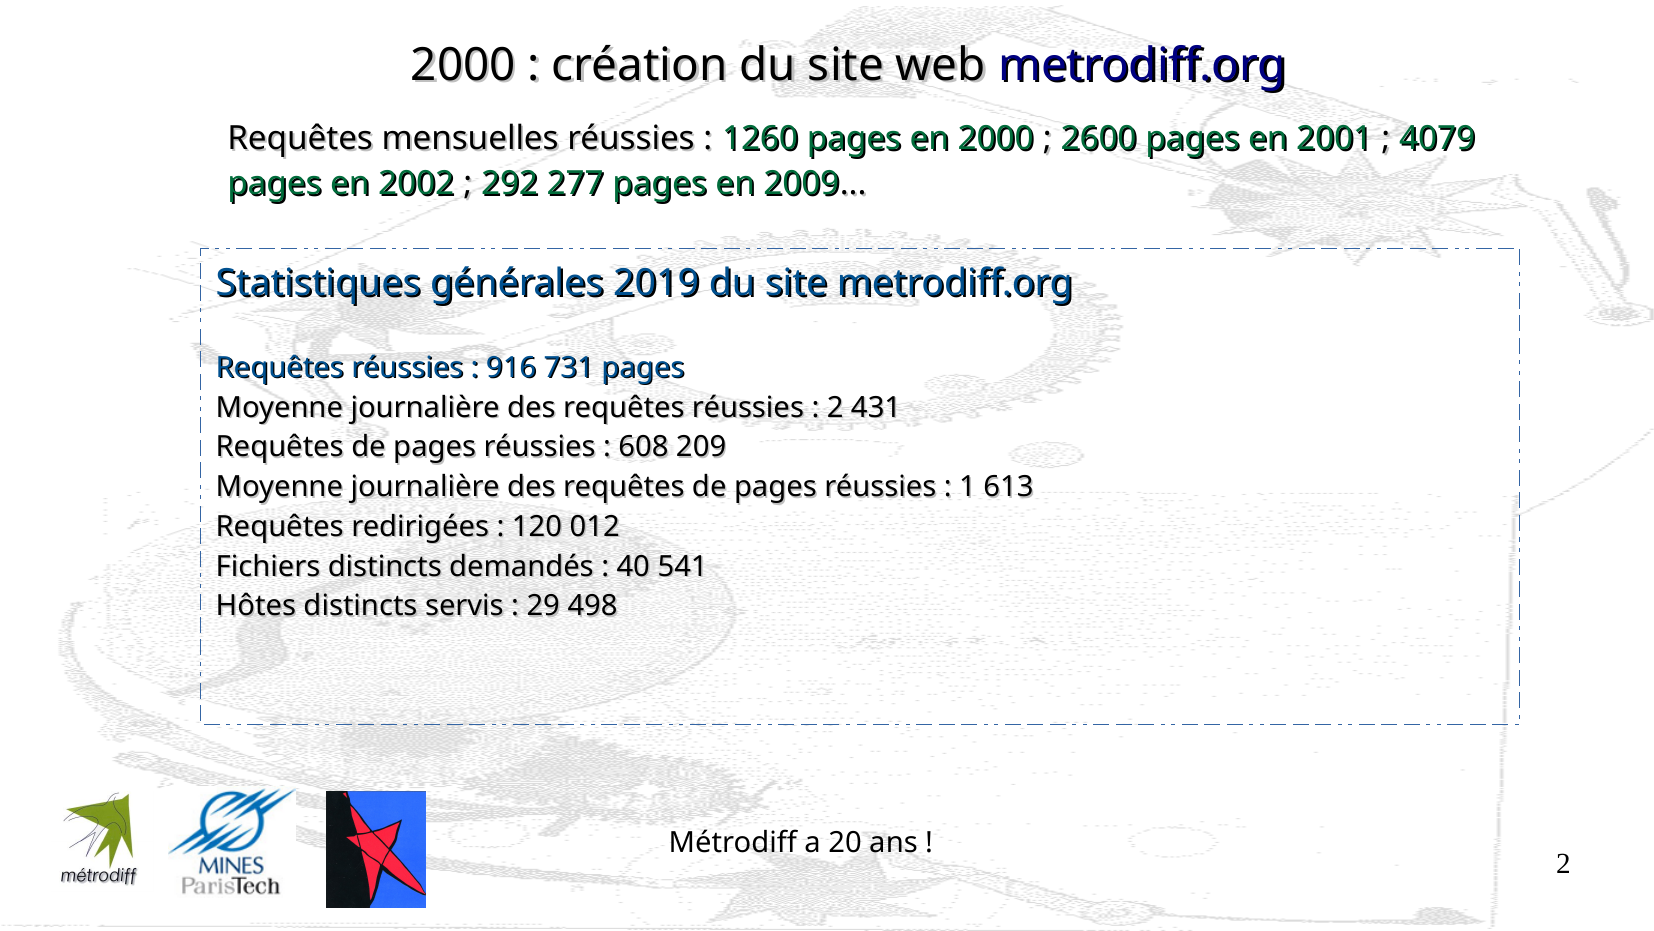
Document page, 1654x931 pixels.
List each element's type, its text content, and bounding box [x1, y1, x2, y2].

text_box Statistiques générales 2019 du site metrodiff.org Requêtes réussies : 916 731 pages Moyenne journalière des requêtes réussies : 2 431 Requêtes de pages réussies : 608 209 Moyenne journalière des requêtes de pages réussies : 1 613 Requêtes redirigées : 120 012 Fichiers distincts demandés : 40 541 Hôtes distincts servis : 29 498 [200, 248, 1520, 725]
text_box 2000 : création du site web metrodiff.org [362, 232, 1335, 236]
picture [0, 0, 1654, 931]
text_box Requêtes mensuelles réussies : 1260 pages en 2000 ; 2600 pages en 2001 ; 4079 pages en 2002 ; 292 277 pages en 2009... [212, 106, 1524, 232]
text_box 2000 : création du site web metrodiff.org [362, 23, 1335, 106]
